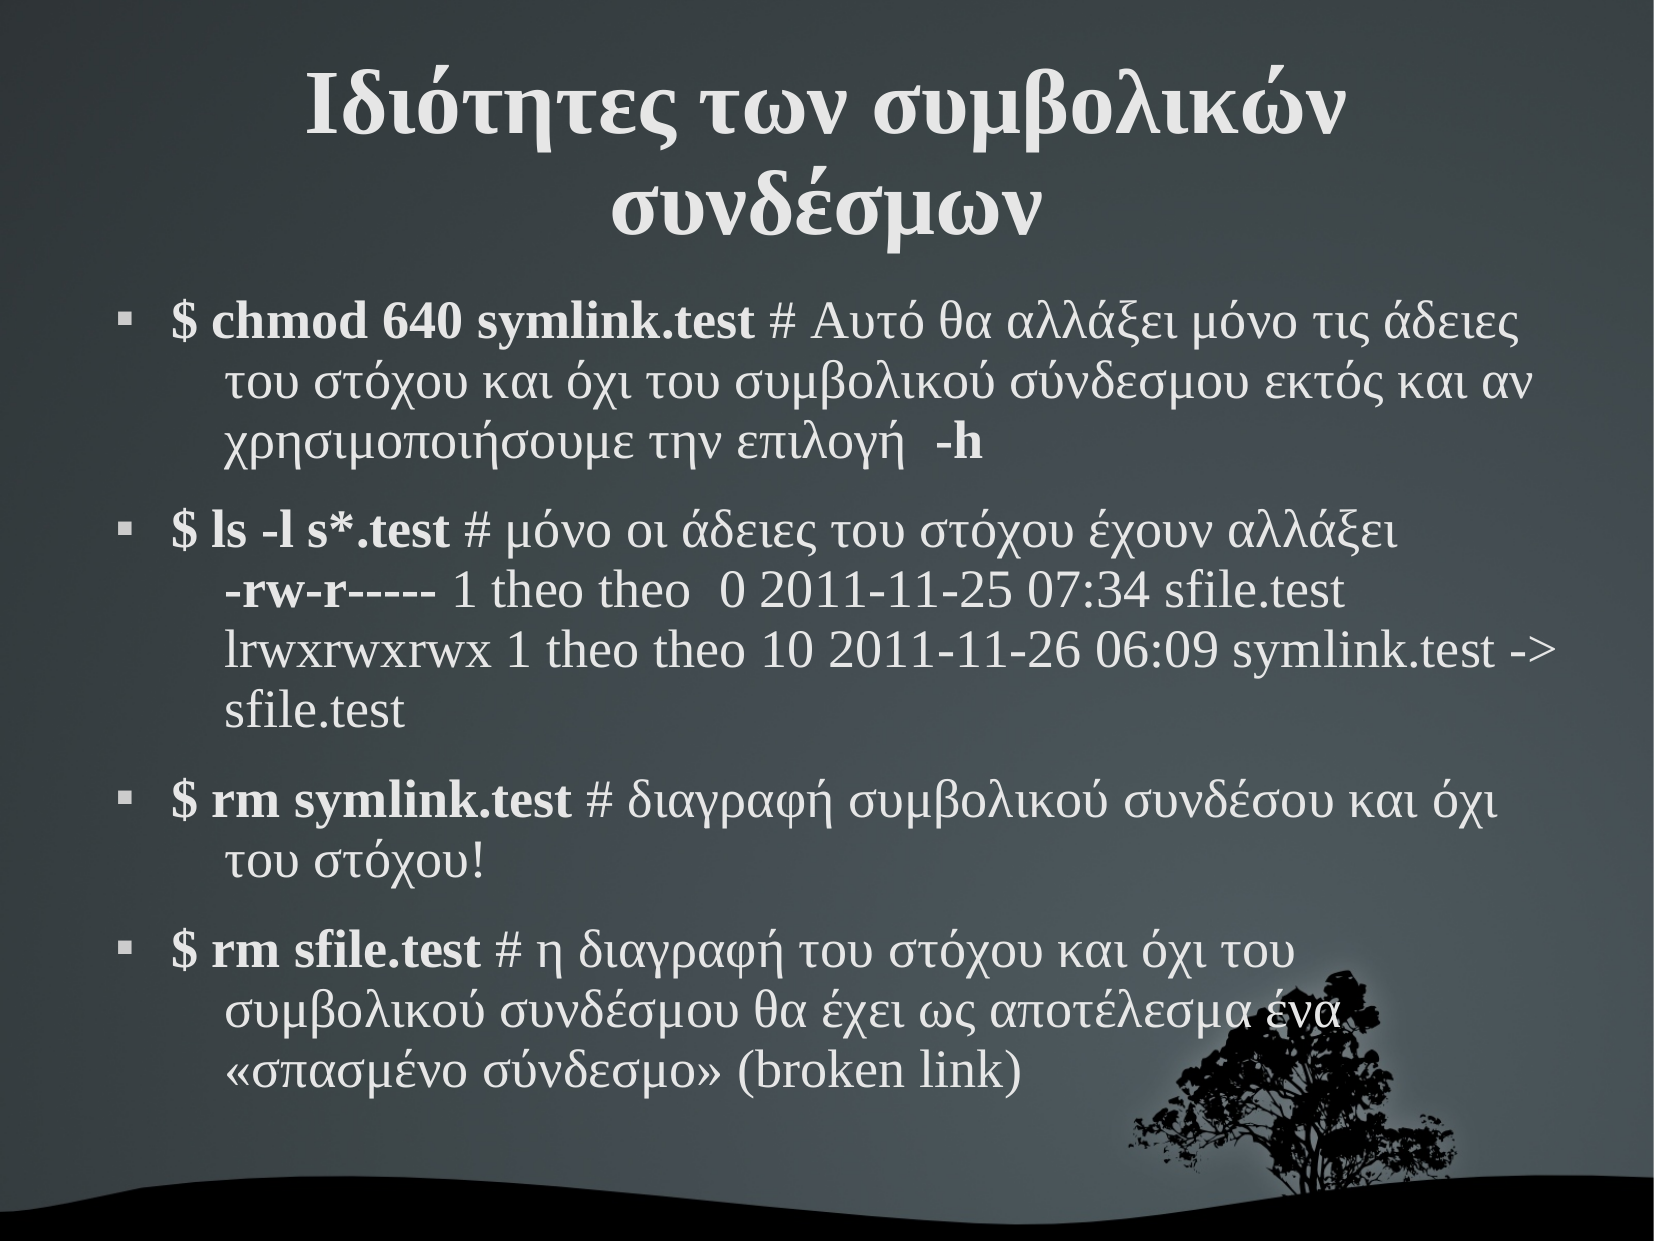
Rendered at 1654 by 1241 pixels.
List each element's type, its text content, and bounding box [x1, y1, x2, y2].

title Ιδιότητες των συμβολικών συνδέσμων [82, 33, 1571, 273]
picture [0, 0, 1654, 1241]
list $ chmod 640 symlink.test # Αυτό θα αλλάξει μόνο τις άδειες του στόχου και όχι του συμβολικού σύνδεσμου εκτός και αν χρησιμοποιήσουμε την επιλογή -h $ ls -l s*.test # μόνο οι άδειες του στόχου έχουν αλλάξει -rw-r----- 1 theo theo 0 2011-11-25 07:34 sfile.test lrwxrwxrwx 1 theo theo 10 2011-11-26 06:09 symlink.test -> sfile.test $ rm symlink.test # διαγραφή συμβολικού συνδέσου και όχι του στόχου! $ rm sfile.test # η διαγραφή του στόχου και όχι του συμβολικού συνδέσμου θα έχει ως αποτέλεσμα ένα «σπασμένο σύνδεσμο» (broken link) [82, 290, 1571, 1197]
